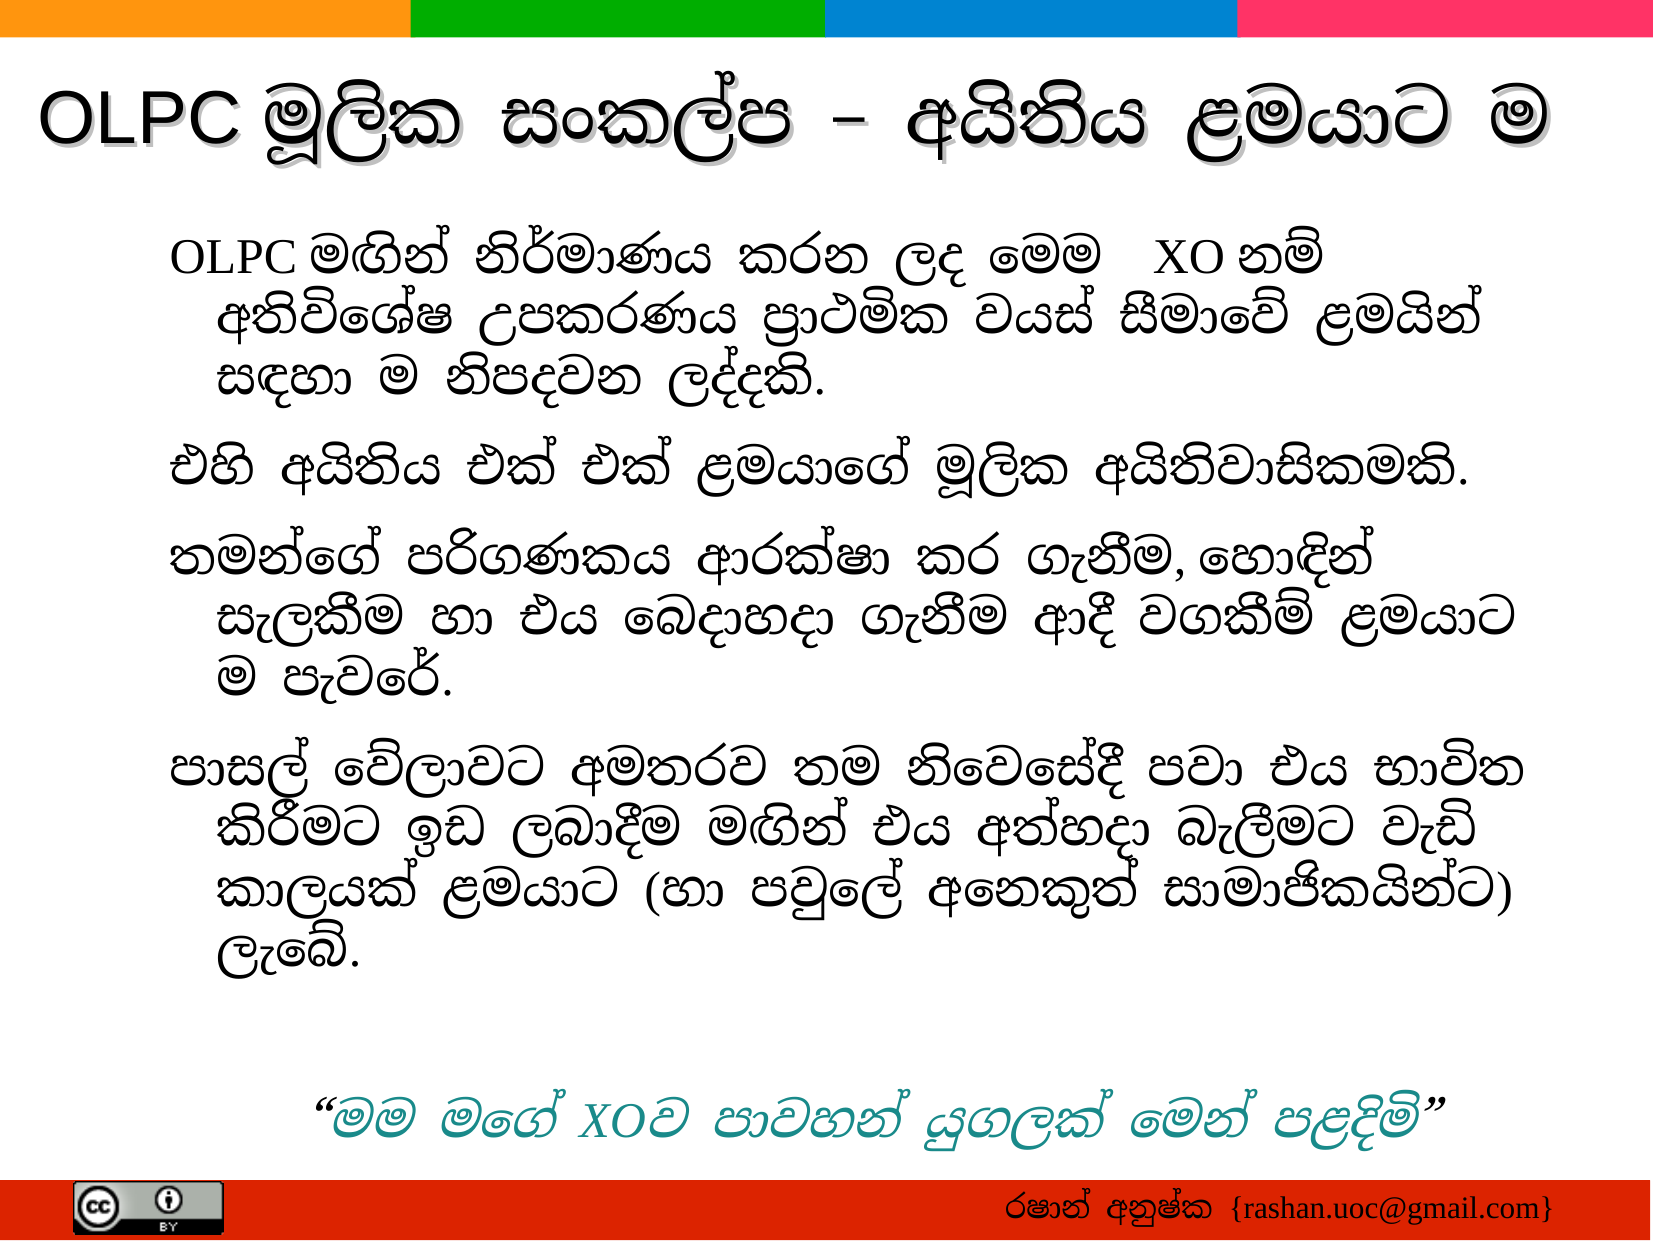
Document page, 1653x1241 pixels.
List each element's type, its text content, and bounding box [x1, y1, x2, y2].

list OLPC මඟින් නිර්මාණය කරන ලද මෙම XO නම් අතිවිශේෂ උපකරණය ප්‍රාථමික වයස් සීමාවේ ළමයින් සඳහා ම නිපදවන ලද්දකි. එහි අයිතිය එක් එක් ළමයාගේ මූලික අයිතිවාසිකමකි. තමන්ගේ පරිගණකය ආරක්ෂා කර ගැනීම, හොඳින් සැලකීම හා එය බෙදාහදා ගැනීම ආදී වගකීම් ළමයාට ම පැවරේ. පාසල් වේලාවට අමතරව තම නිවෙසේදී පවා එය භාවිත කිරීමට ඉඩ ලබාදීම මඟින් එය අත්හදා බැලීමට වැඩි කාලයක් ළමයාට (හා පවුලේ අනෙකුත් සාමාජිකයින්ට) ලැබේ. “මම මගේ XOව පාවහන් යුගලක් මෙන් පළදිමි” [75, 225, 1576, 1127]
title OLPC මූලික සංකල්ප – අයිතිය ළමයාට ම [37, 61, 1613, 171]
picture [73, 1181, 224, 1235]
